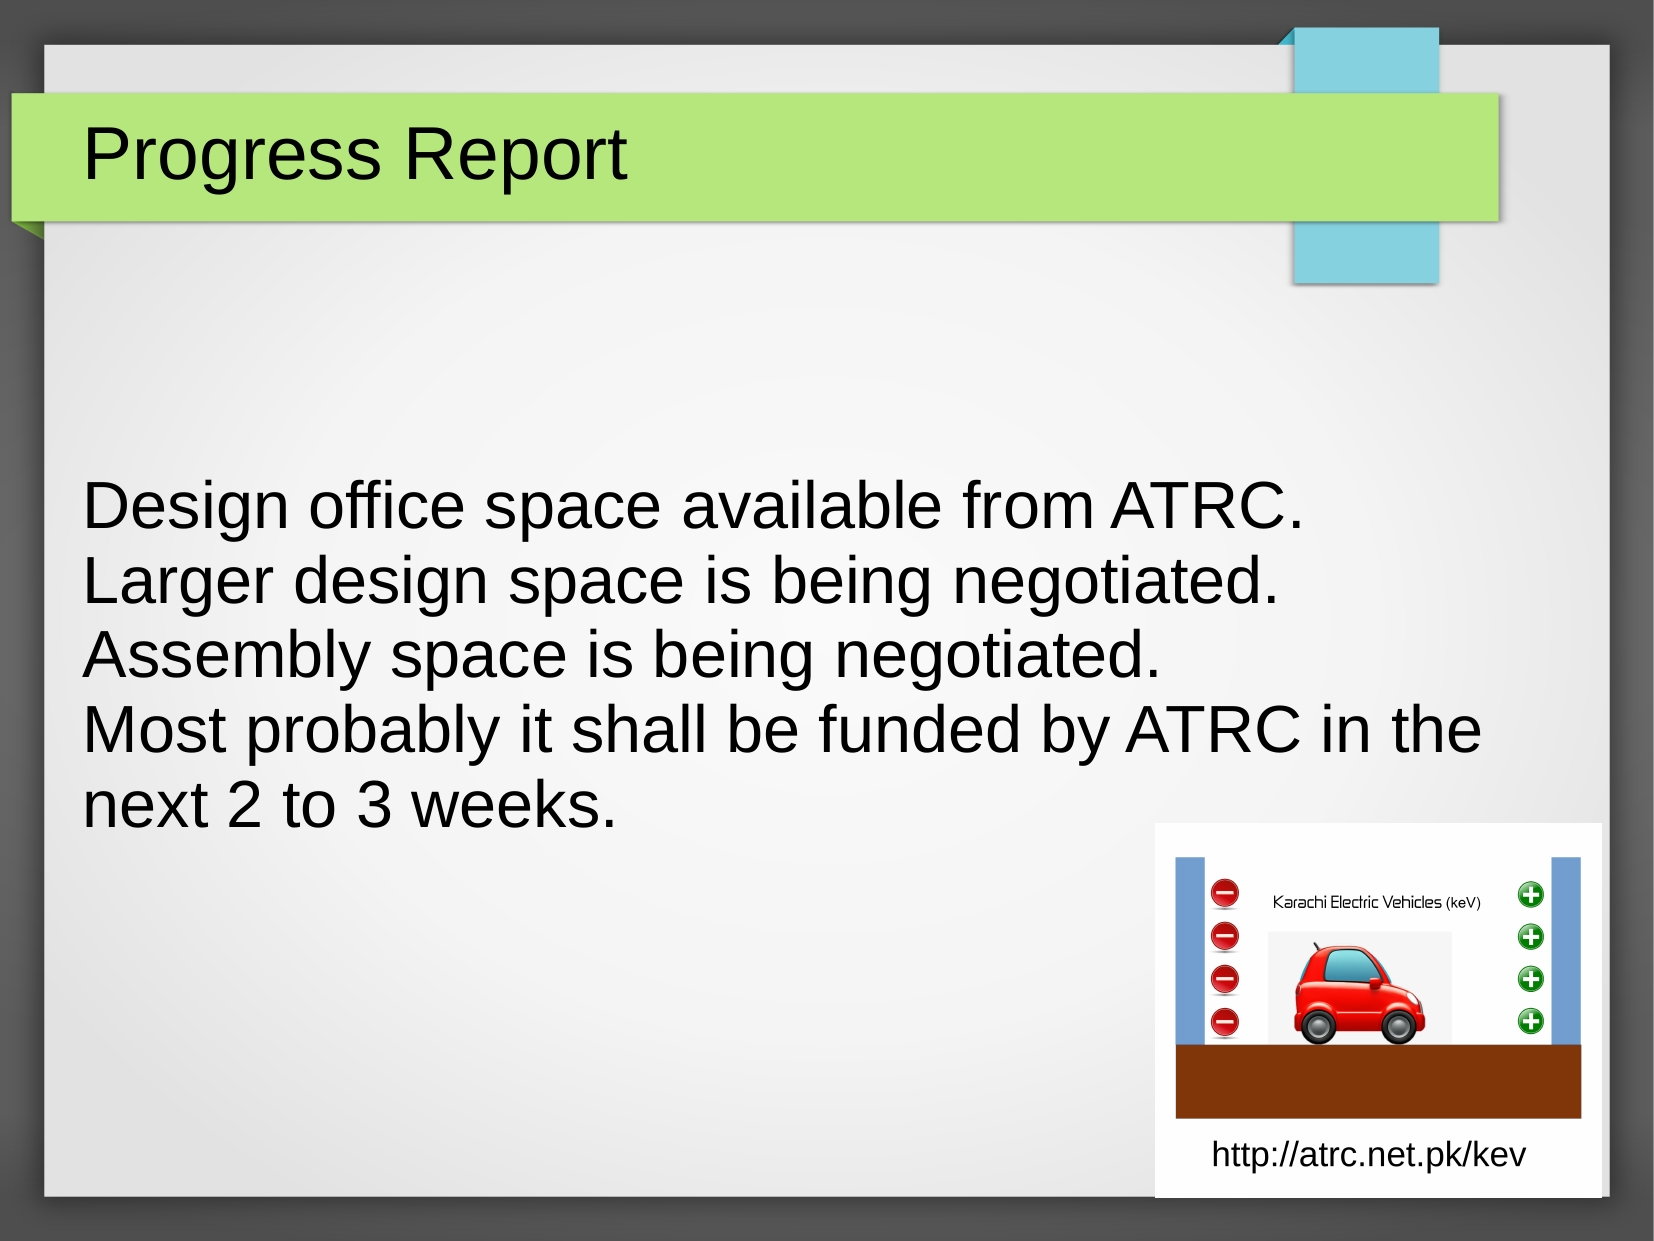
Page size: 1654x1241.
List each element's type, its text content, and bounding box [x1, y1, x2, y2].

subtitle Design office space available from ATRC. Larger design space is being negotiated. Assembly space is being negotiated. Most probably it shall be funded by ATRC in the next 2 to 3 weeks. [82, 295, 1571, 1015]
title Progress Report [82, 94, 1264, 213]
picture [0, 0, 1654, 1241]
